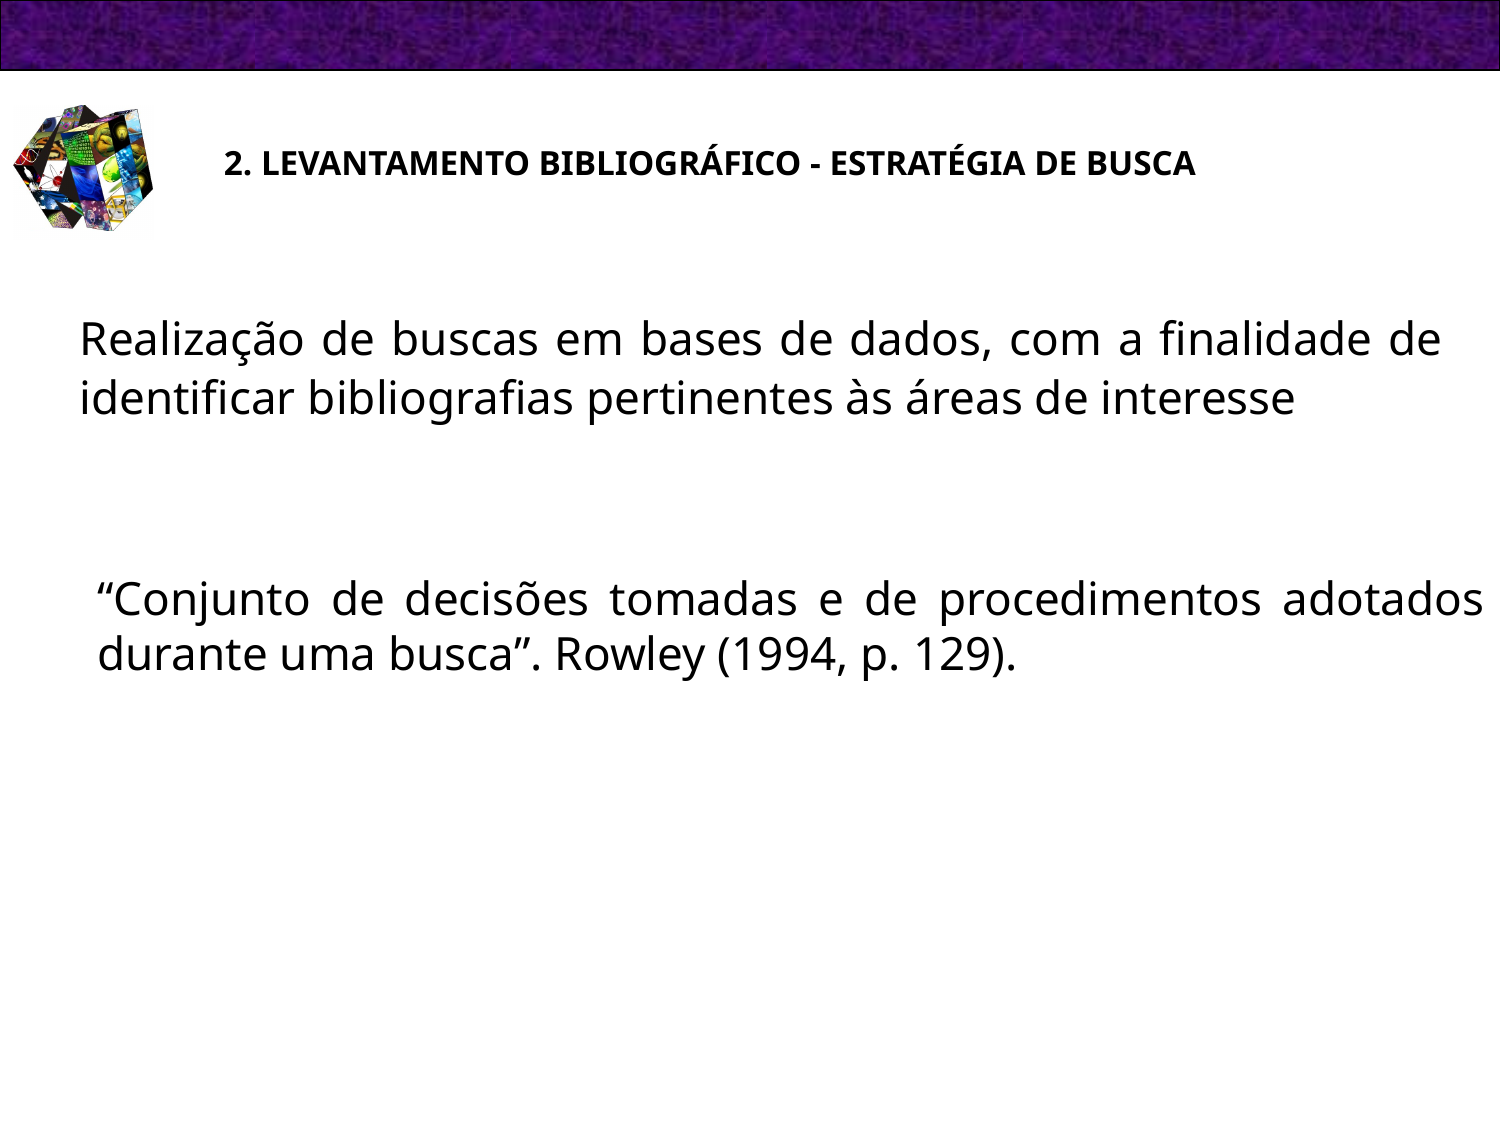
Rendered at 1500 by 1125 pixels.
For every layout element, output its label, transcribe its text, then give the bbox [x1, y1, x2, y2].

picture [1, 1, 1499, 69]
text_box “Conjunto de decisões tomadas e de procedimentos adotados durante uma busca”. Rowley (1994, p. 129). [82, 562, 1500, 688]
text_box 2. LEVANTAMENTO BIBLIOGRÁFICO - ESTRATÉGIA DE BUSCA [209, 134, 1500, 190]
text_box Realização de buscas em bases de dados, com a finalidade de identificar bibliografias pertinentes às áreas de interesse [64, 302, 1459, 433]
